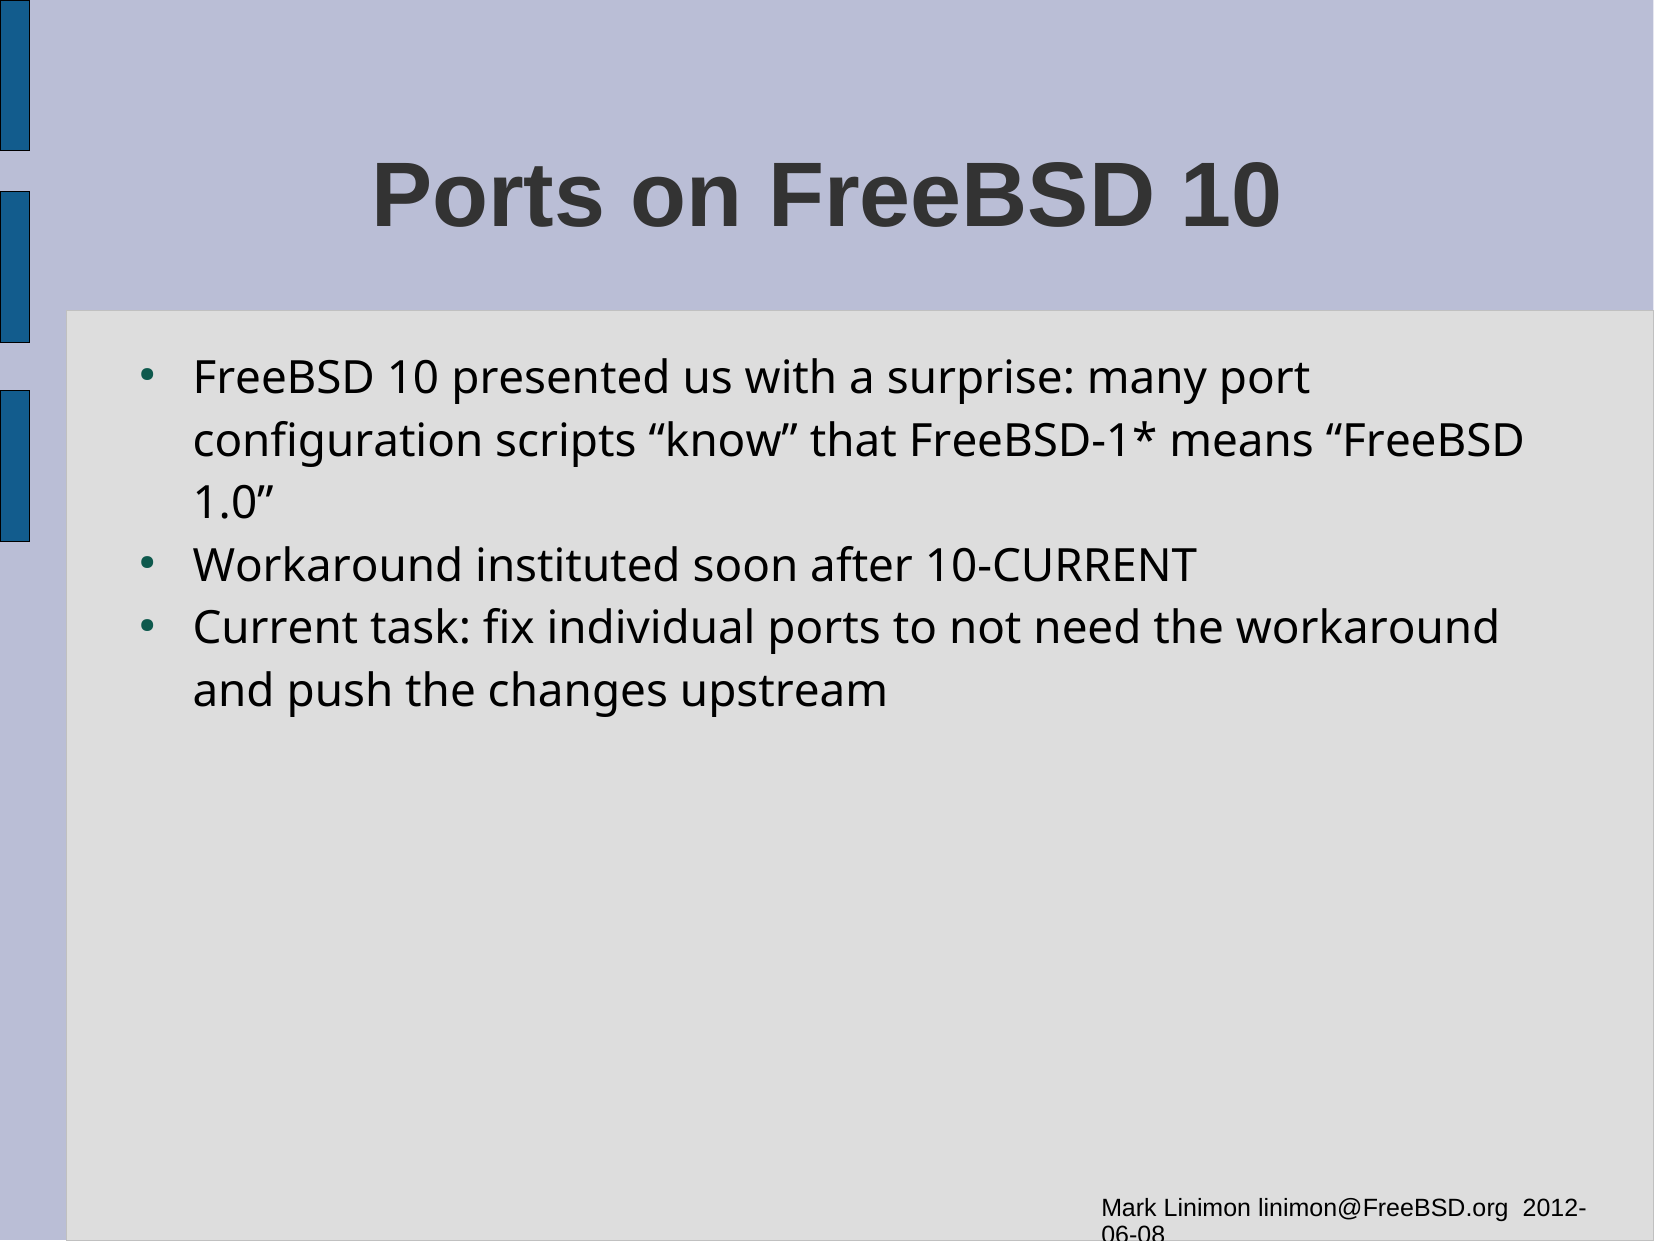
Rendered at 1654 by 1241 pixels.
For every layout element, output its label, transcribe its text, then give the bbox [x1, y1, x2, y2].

text_box Mark Linimon linimon@FreeBSD.org 2012-06-08 [1101, 1193, 1616, 1241]
list FreeBSD 10 presented us with a surprise: many port configuration scripts “know” that FreeBSD-1* means “FreeBSD 1.0” Workaround instituted soon after 10-CURRENT Current task: fix individual ports to not need the workaround and push the changes upstream [121, 344, 1534, 1164]
title Ports on FreeBSD 10 [121, 91, 1534, 299]
